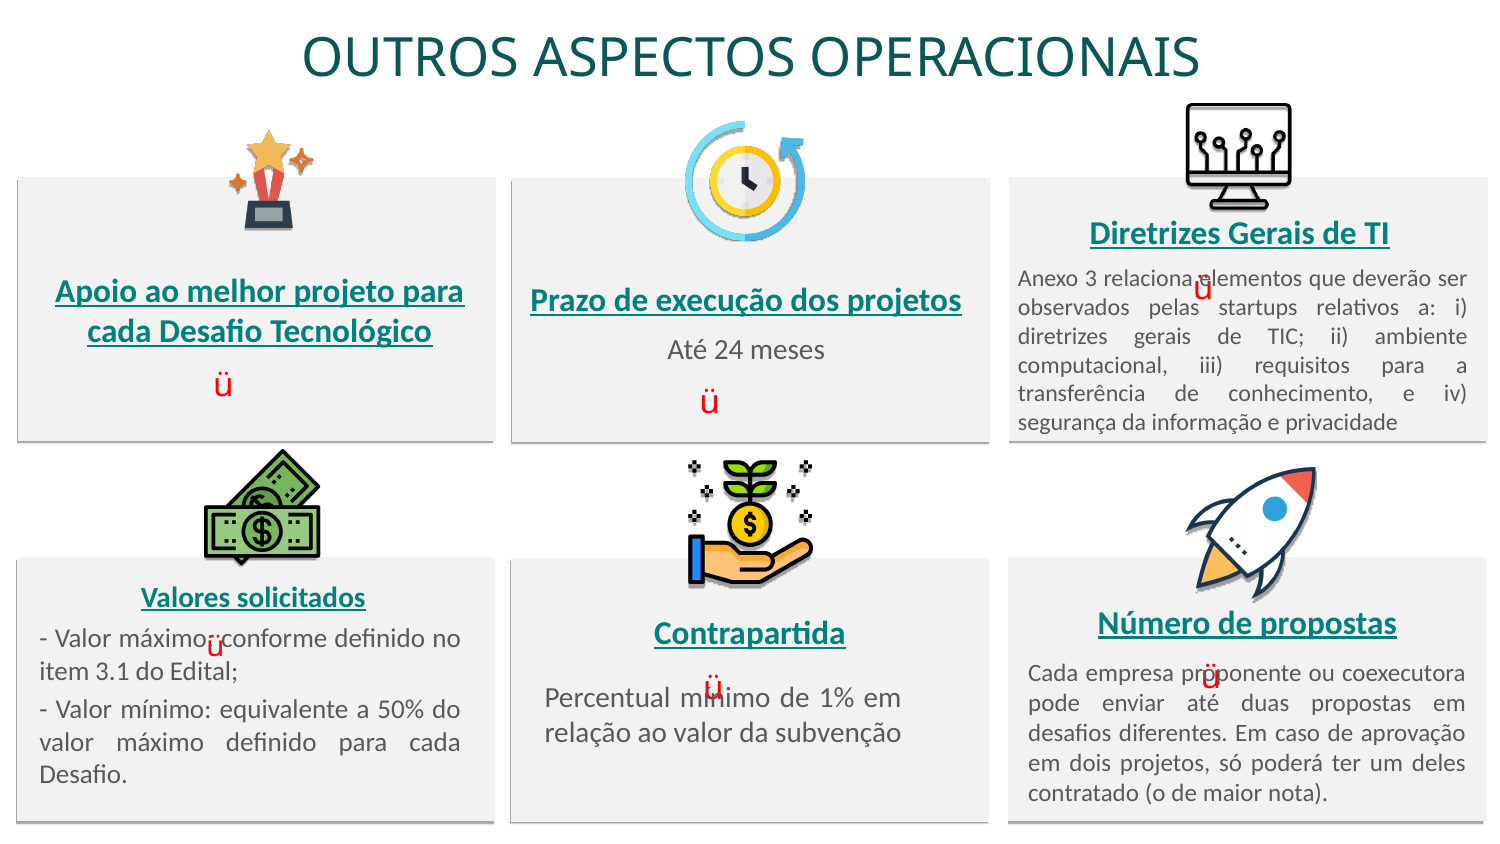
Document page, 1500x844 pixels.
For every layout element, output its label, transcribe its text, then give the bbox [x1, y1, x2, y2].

text_box [1009, 177, 1183, 255]
text_box [1008, 557, 1487, 821]
text_box OUTROS ASPECTOS OPERACIONAIS [43, 14, 1461, 96]
picture [212, 124, 322, 233]
picture [685, 121, 805, 241]
text_box Cada empresa proponente ou coexecutora pode enviar até duas propostas em desafios diferentes. Em caso de aprovação em dois projetos, só poderá ter um deles contratado (o de maior nota). [1013, 649, 1486, 814]
text_box Apoio ao melhor projeto para cada Desafio Tecnológico [24, 262, 496, 414]
text_box Anexo 3 relaciona elementos que deverão ser observados pelas startups relativos a: i) diretrizes gerais de TIC; ii) ambiente computacional, iii) requisitos para a transferência de conhecimento, e iv) segurança da informação e privacidade [1003, 255, 1486, 443]
text_box Prazo de execução dos projetos Até 24 meses [511, 271, 982, 431]
text_box [511, 558, 989, 822]
text_box [17, 557, 495, 821]
text_box Valores solicitados [92, 571, 414, 613]
text_box [1294, 177, 1488, 441]
text_box [18, 177, 496, 441]
picture [1185, 467, 1316, 599]
text_box - Valor máximo: conforme definido no item 3.1 do Edital; - Valor mínimo: equivalente a 50% do valor máximo definido para cada Desafio. [24, 613, 488, 797]
text_box [512, 178, 990, 442]
text_box Número de propostas [1053, 593, 1442, 649]
text_box Percentual mínimo de 1% em relação ao valor da subvenção [530, 671, 971, 756]
picture [684, 456, 816, 588]
picture [202, 447, 322, 567]
text_box Contrapartida [555, 604, 945, 671]
picture [1183, 101, 1294, 211]
text_box Diretrizes Gerais de TI [1045, 204, 1435, 255]
